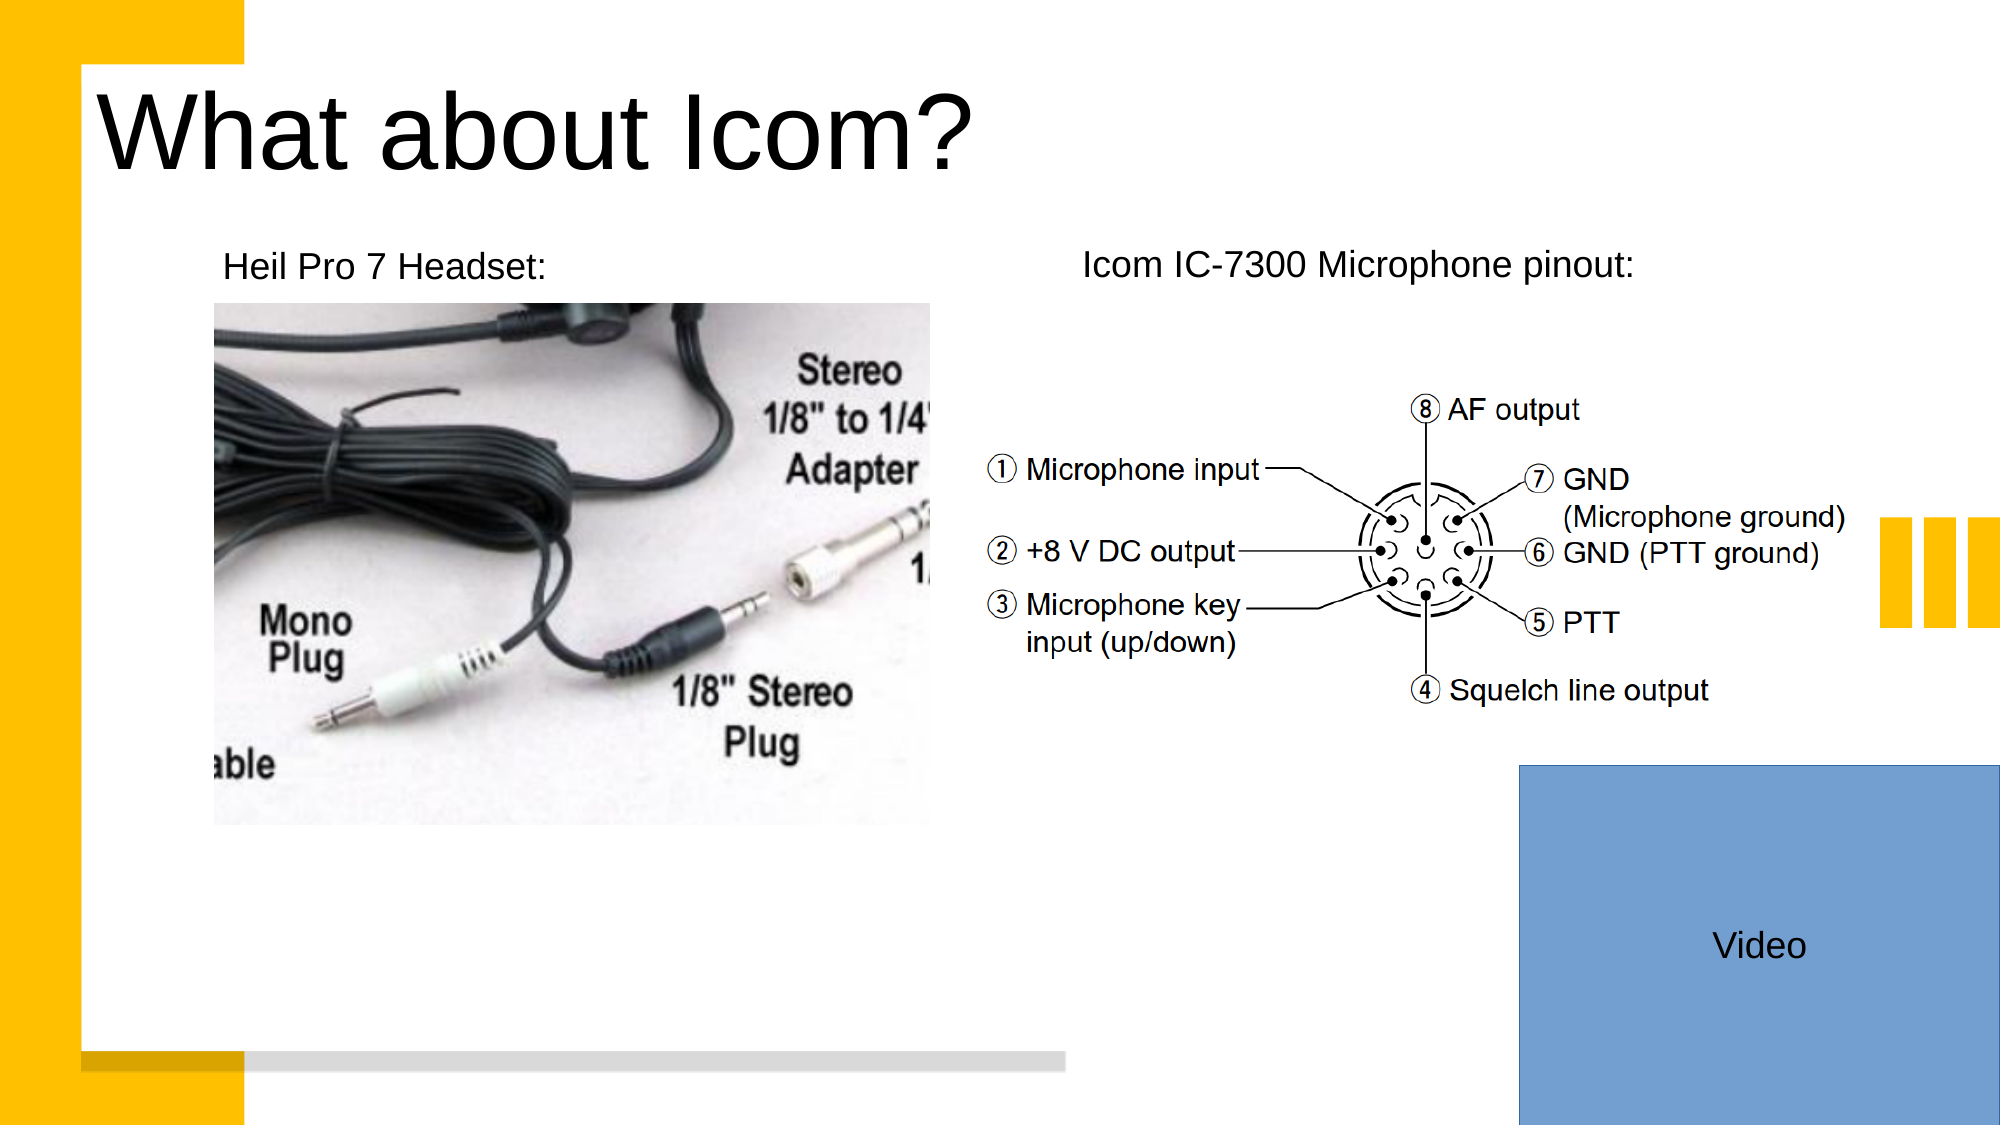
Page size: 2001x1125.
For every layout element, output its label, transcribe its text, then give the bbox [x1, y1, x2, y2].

text_box Icom IC-7300 Microphone pinout: [1067, 236, 1651, 294]
text_box [0, 0, 2000, 1125]
picture [975, 374, 1866, 721]
text_box Heil Pro 7 Headset: [207, 238, 563, 296]
text_box What about Icom? [81, 64, 1921, 201]
picture [214, 303, 931, 826]
text_box Video [1519, 765, 2000, 1125]
